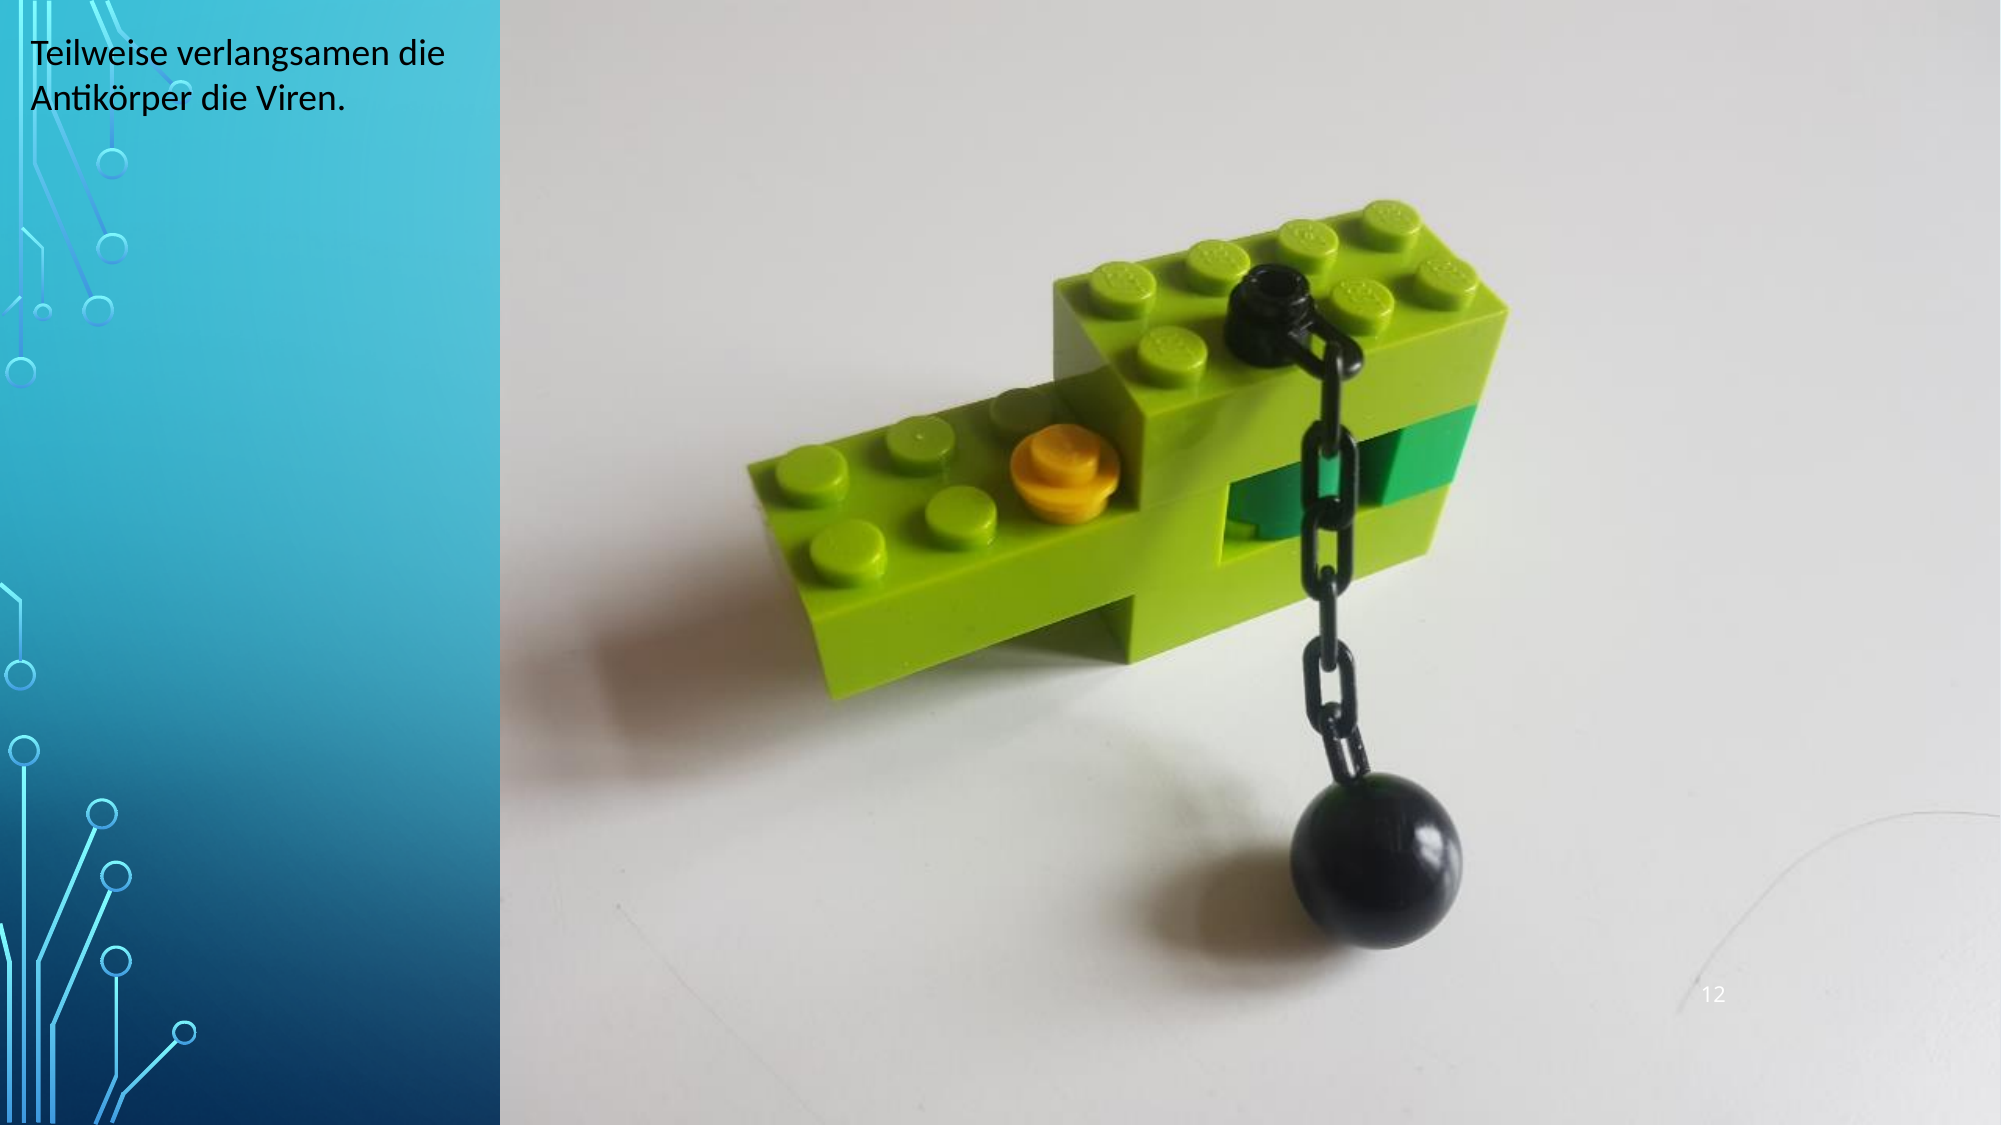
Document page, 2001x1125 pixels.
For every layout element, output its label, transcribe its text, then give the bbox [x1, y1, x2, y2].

text_box Teilweise verlangsamen die Antikörper die Viren. [15, 20, 493, 127]
picture [500, 0, 2000, 1125]
text_box [1685, 965, 1813, 1025]
